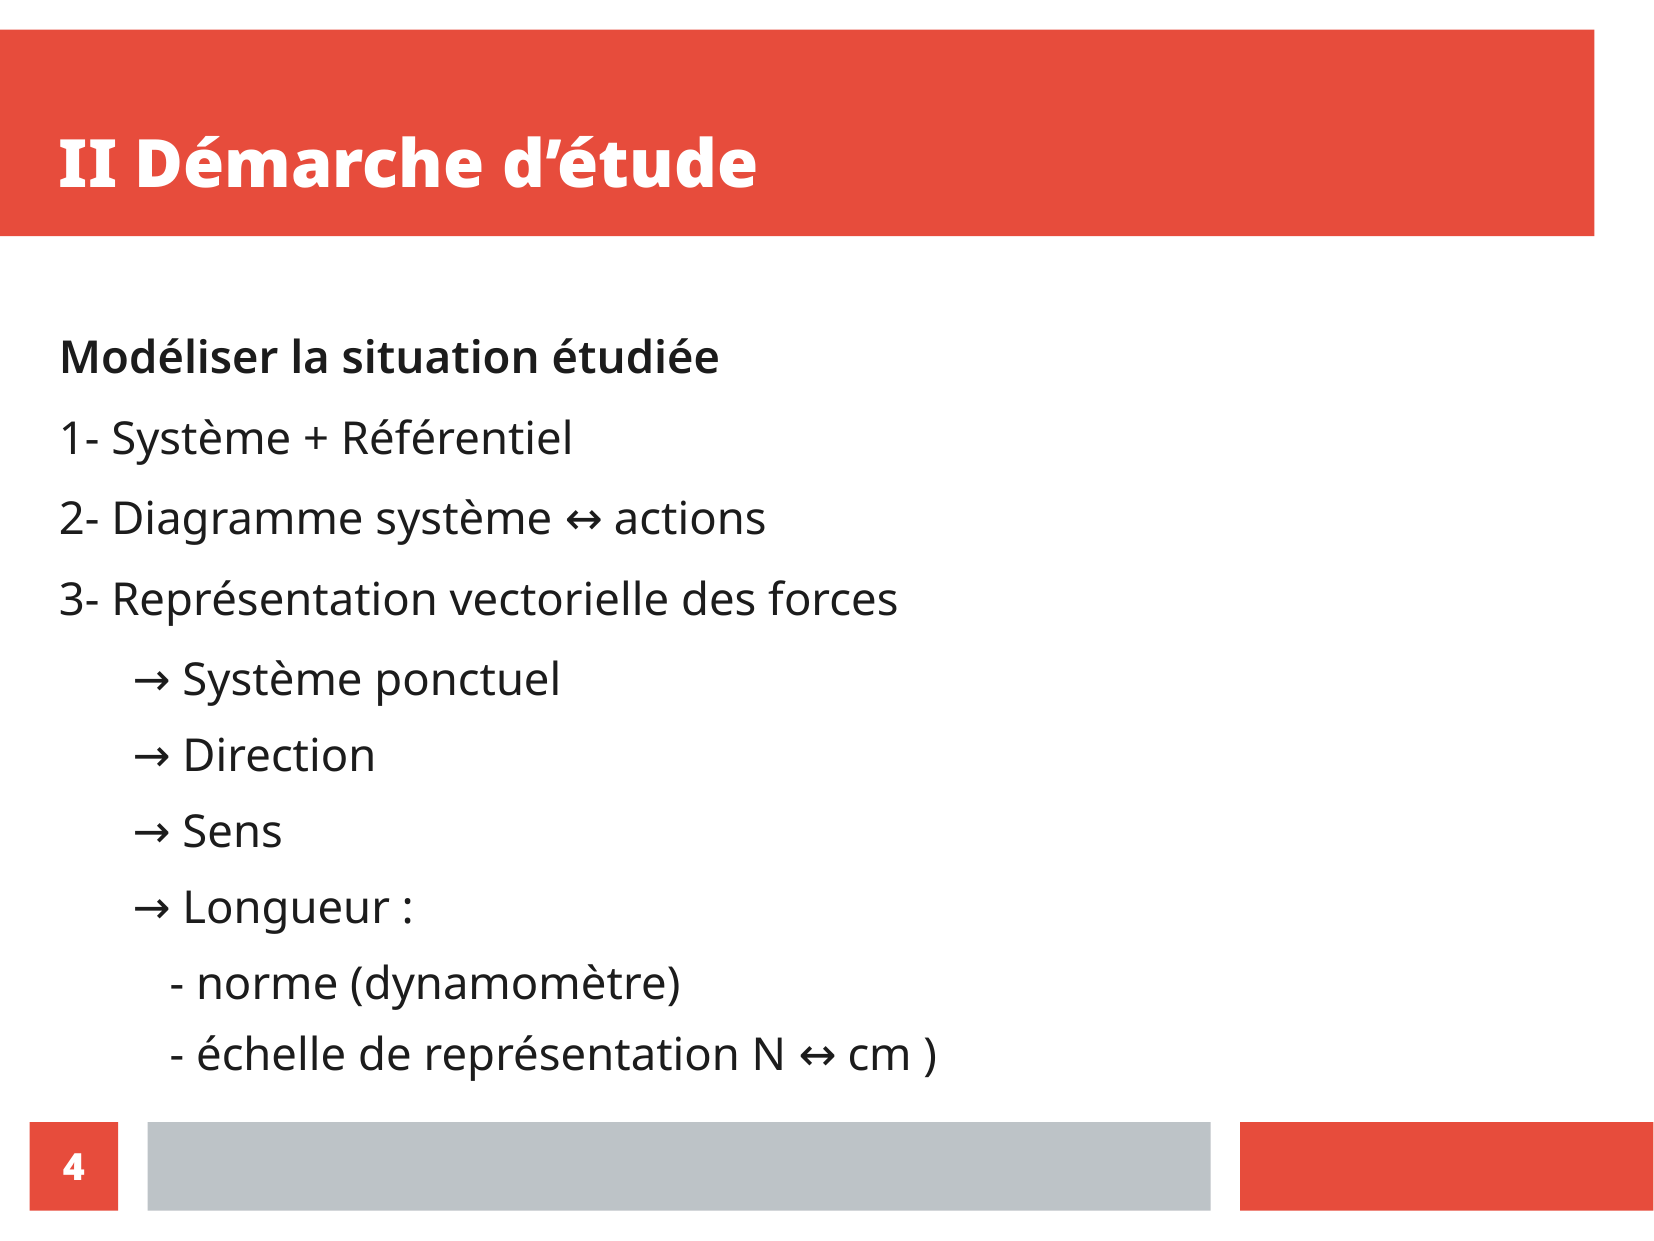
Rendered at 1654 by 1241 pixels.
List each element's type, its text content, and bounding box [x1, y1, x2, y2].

title II Démarche d’étude [59, 59, 1595, 207]
list Modéliser la situation étudiée 1- Système + Référentiel 2- Diagramme système ↔ actions 3- Représentation vectorielle des forces → Système ponctuel → Direction → Sens → Longueur : - norme (dynamomètre) - échelle de représentation N ↔ cm ) [59, 324, 1565, 1093]
